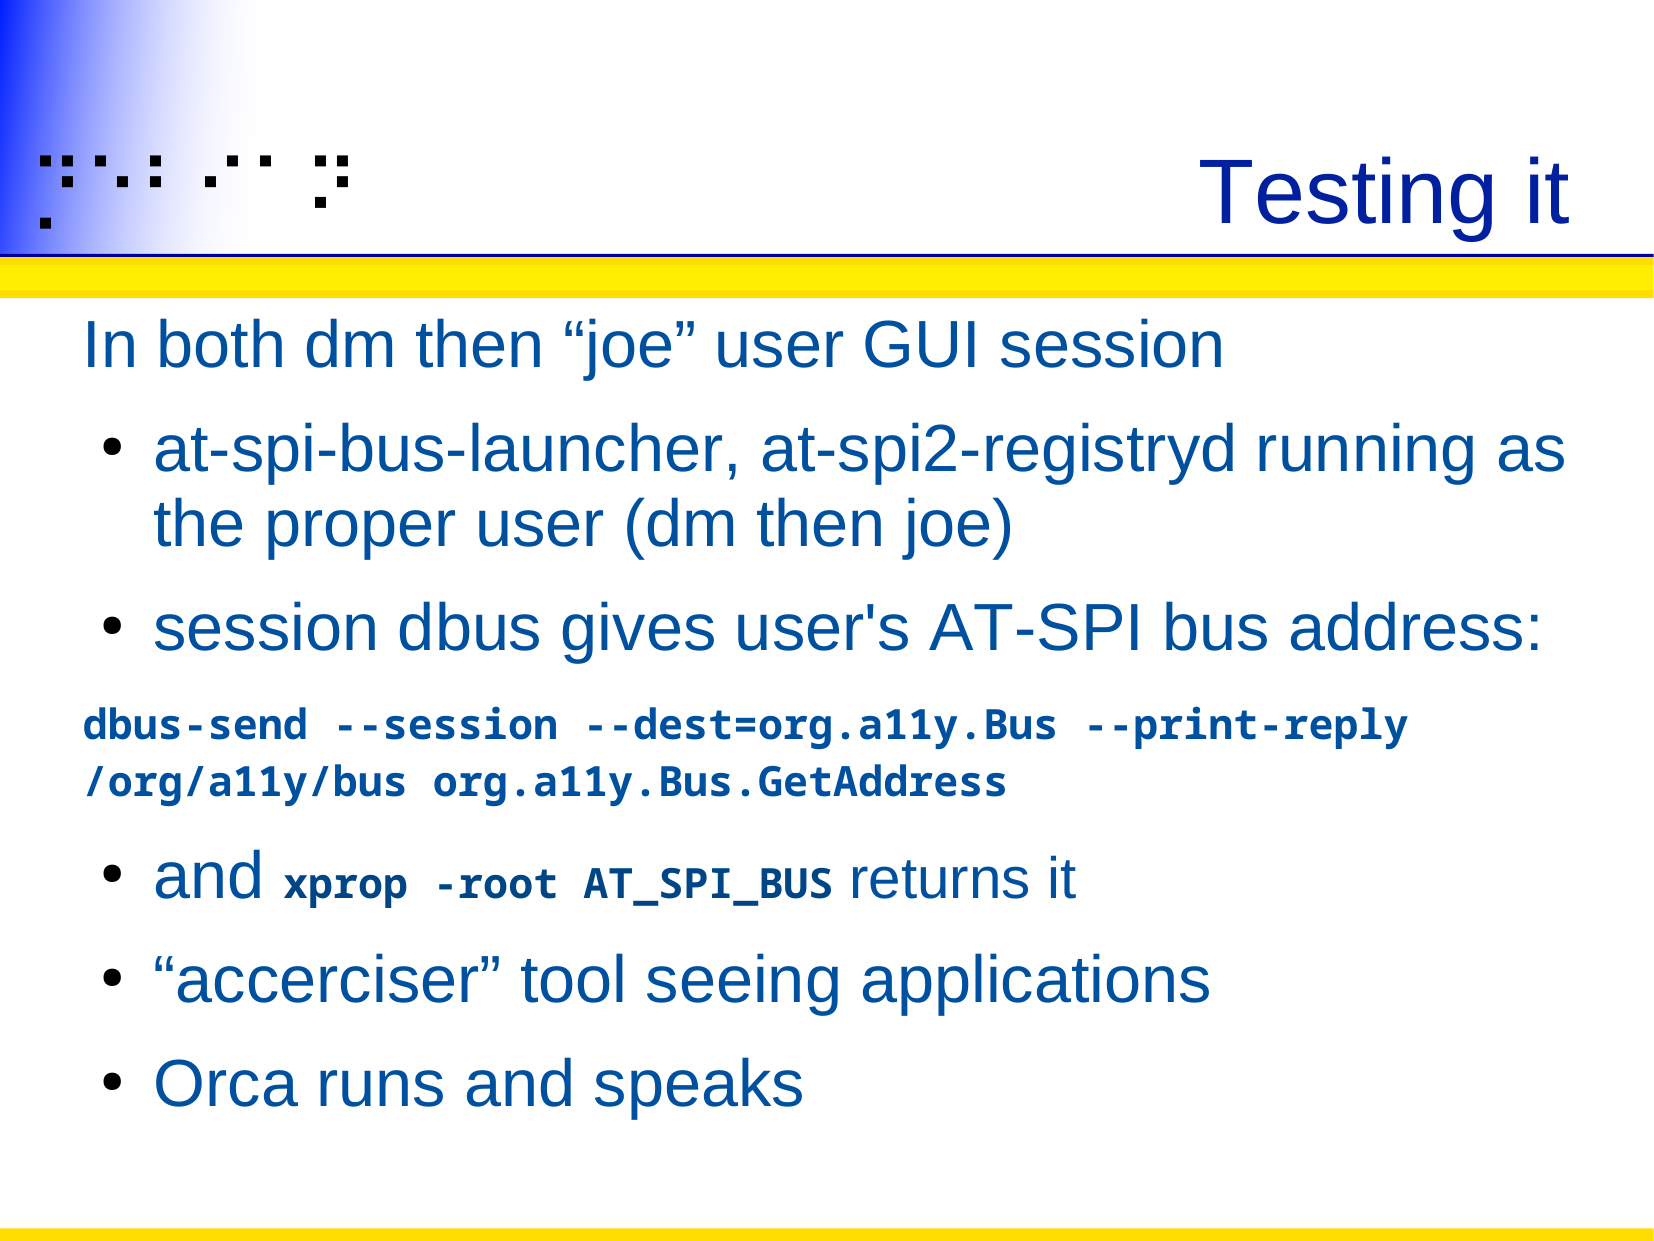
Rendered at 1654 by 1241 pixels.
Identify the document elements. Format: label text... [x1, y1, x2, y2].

title Testing it [372, 126, 1571, 257]
list In both dm then “joe” user GUI session at-spi-bus-launcher, at-spi2-registryd running as the proper user (dm then joe) session dbus gives user's AT-SPI bus address: dbus-send --session --dest=org.a11y.Bus --print-reply /org/a11y/bus org.a11y.Bus.GetAddress and xprop -root AT_SPI_BUS returns it “accerciser” tool seeing applications Orca runs and speaks [82, 307, 1571, 1140]
